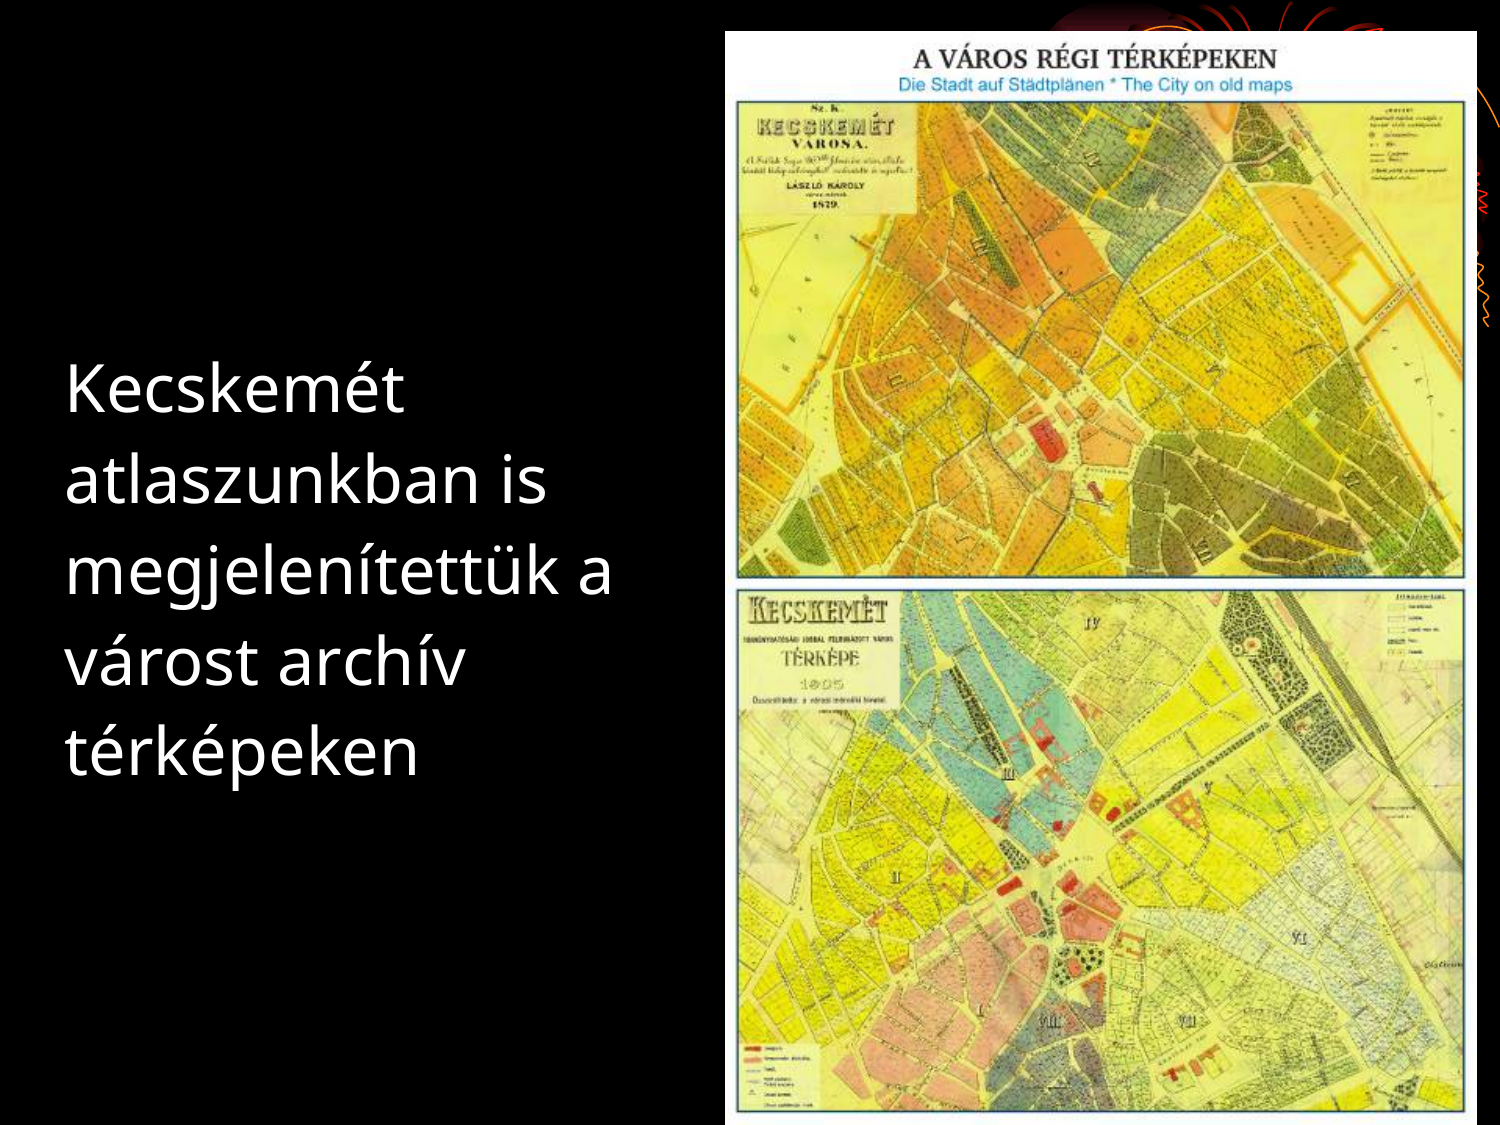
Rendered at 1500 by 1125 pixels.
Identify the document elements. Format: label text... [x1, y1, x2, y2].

title Kecskemét atlaszunkban is megjelenítettük a várost archív térképeken [50, 49, 700, 1088]
picture [725, 31, 1477, 1125]
